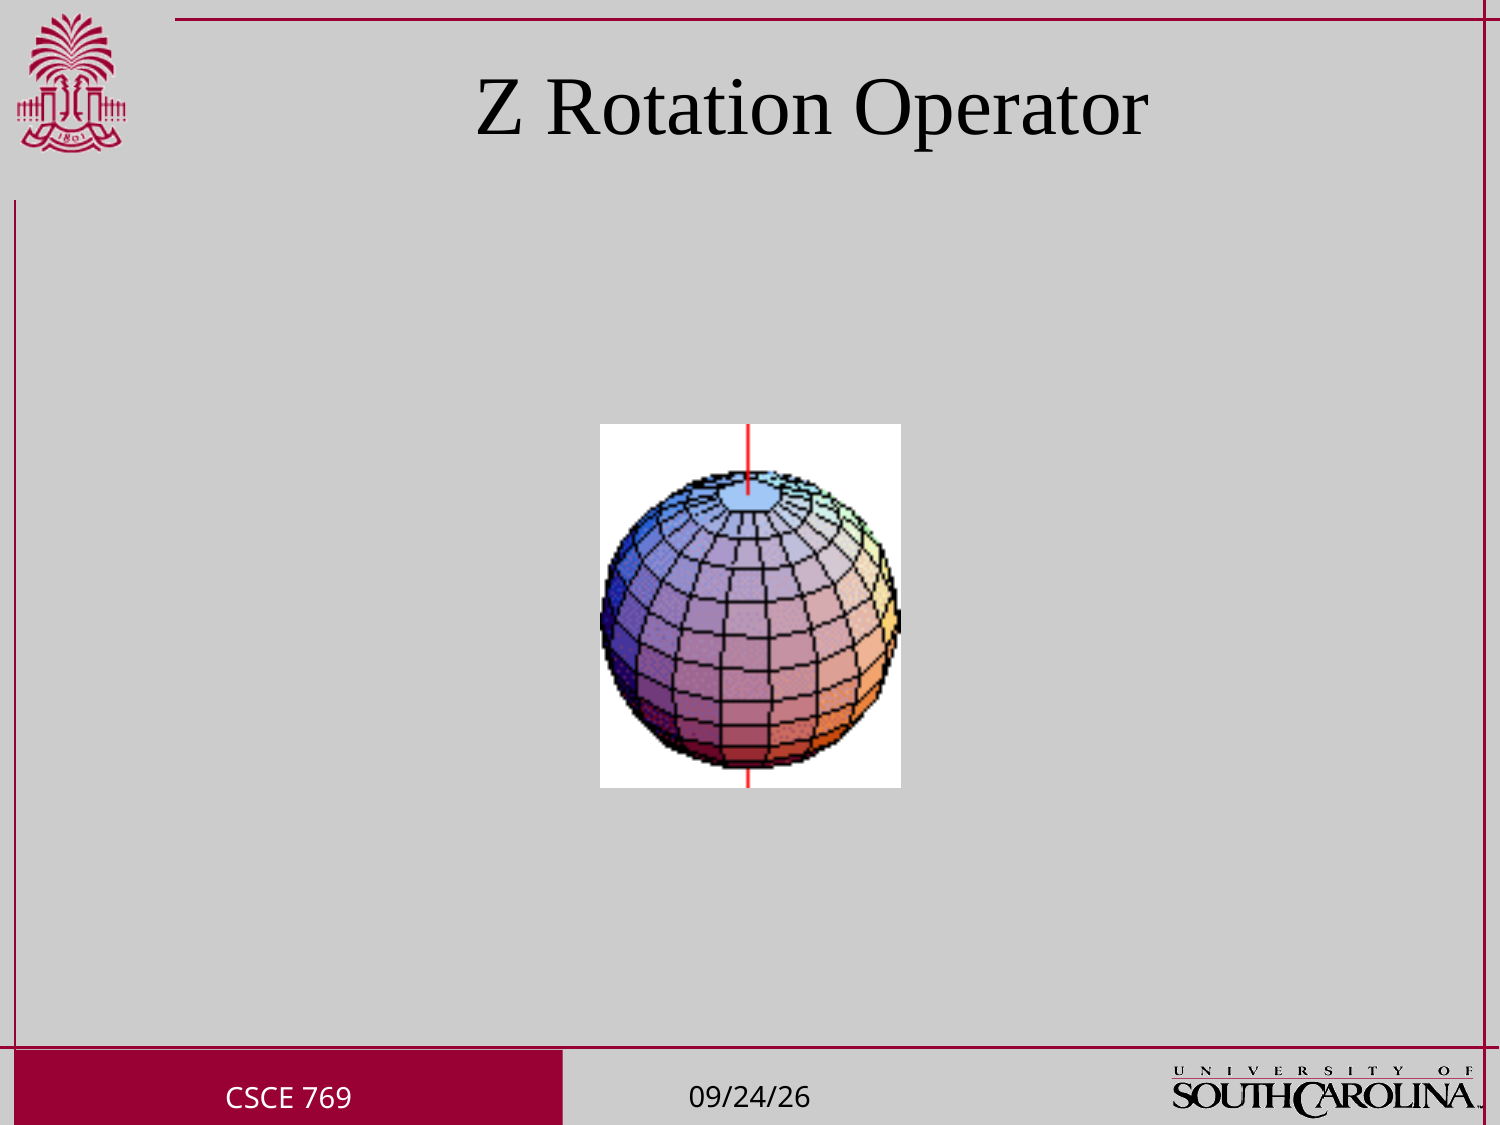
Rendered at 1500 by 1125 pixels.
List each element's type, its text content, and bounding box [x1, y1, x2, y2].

picture [600, 424, 901, 788]
title Z Rotation Operator [174, 24, 1450, 188]
picture [12, 12, 131, 155]
picture [1162, 1049, 1483, 1125]
